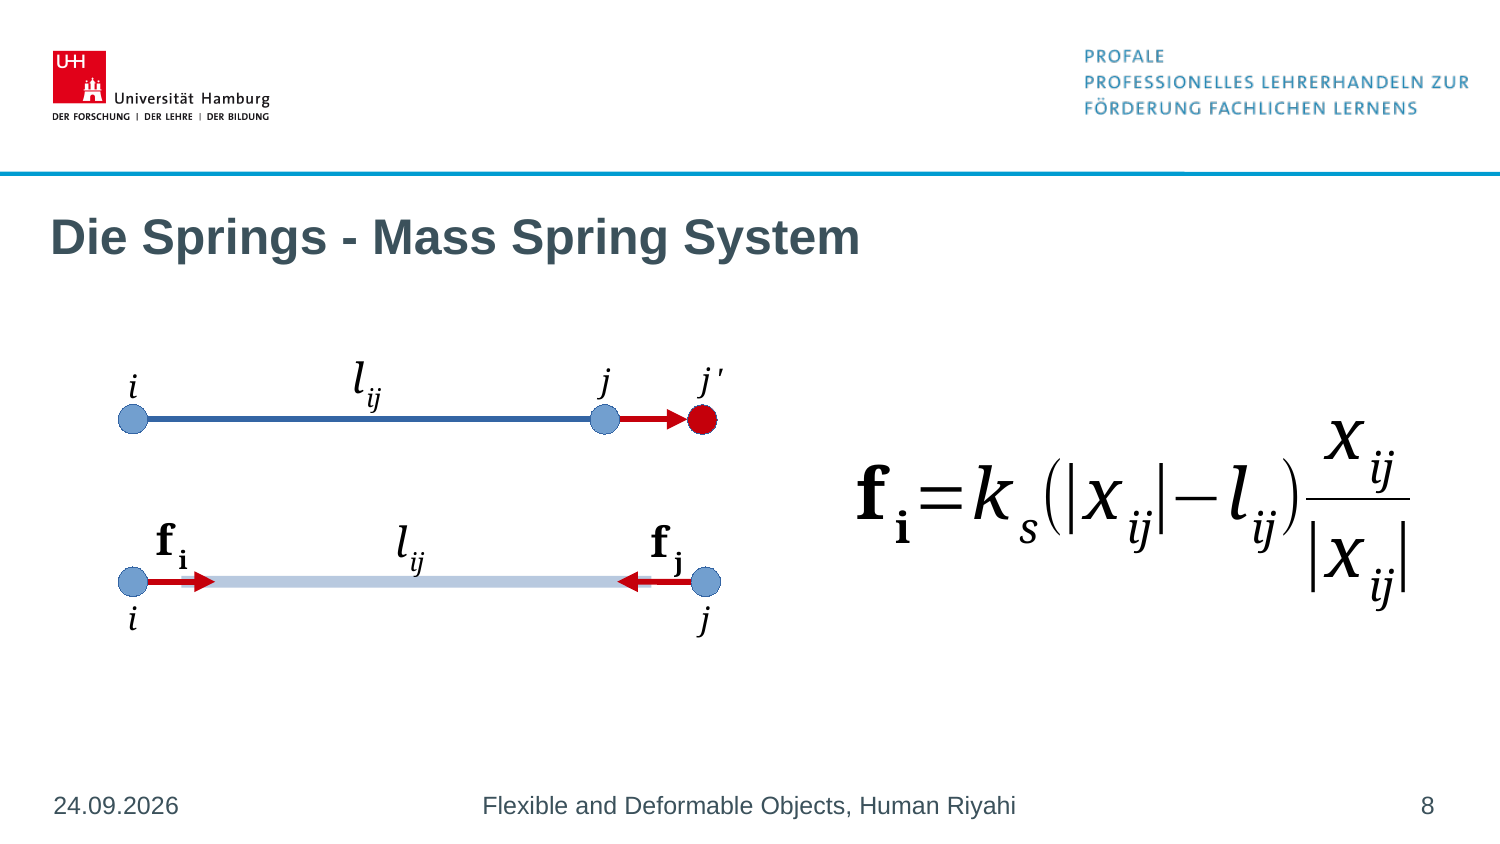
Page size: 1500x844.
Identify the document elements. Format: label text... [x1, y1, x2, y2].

text_box <number> [1084, 782, 1435, 827]
text_box [589, 404, 620, 435]
text_box [118, 566, 148, 596]
picture [0, 0, 322, 147]
text_box [691, 566, 721, 596]
text_box [687, 404, 718, 435]
chart [854, 383, 1418, 615]
text_box 08.07.2026 [53, 782, 404, 827]
chart [127, 596, 139, 640]
text_box Flexible and Deformable Objects, Human Riyahi [454, 782, 1046, 827]
chart [694, 596, 712, 640]
picture [1085, 48, 1469, 115]
title Die Springs - Mass Spring System [35, 197, 1436, 280]
chart [649, 512, 684, 579]
chart [127, 365, 139, 408]
chart [595, 358, 613, 402]
chart [695, 357, 725, 401]
chart [351, 348, 383, 416]
text_box [118, 405, 148, 434]
chart [394, 512, 426, 579]
chart [154, 510, 189, 577]
